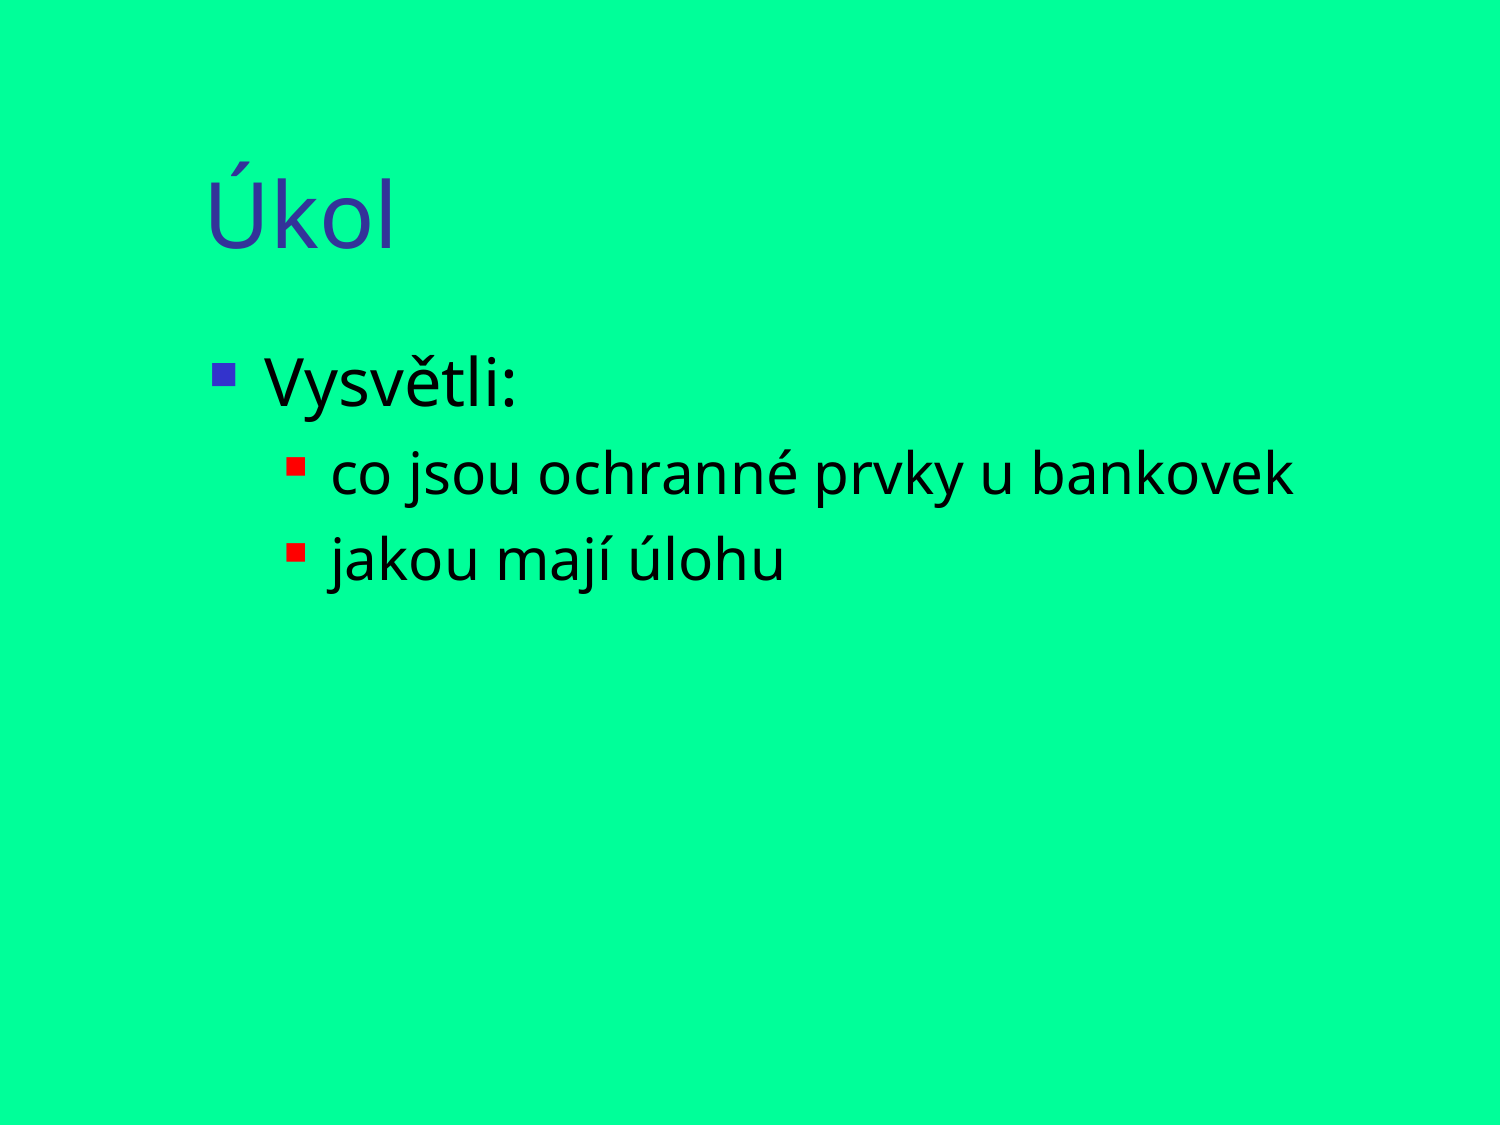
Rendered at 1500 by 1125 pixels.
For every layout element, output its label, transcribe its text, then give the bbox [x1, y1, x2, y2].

title Úkol [188, 35, 1467, 276]
list Vysvětli: co jsou ochranné prvky u bankovek jakou mají úlohu [193, 331, 1469, 1032]
